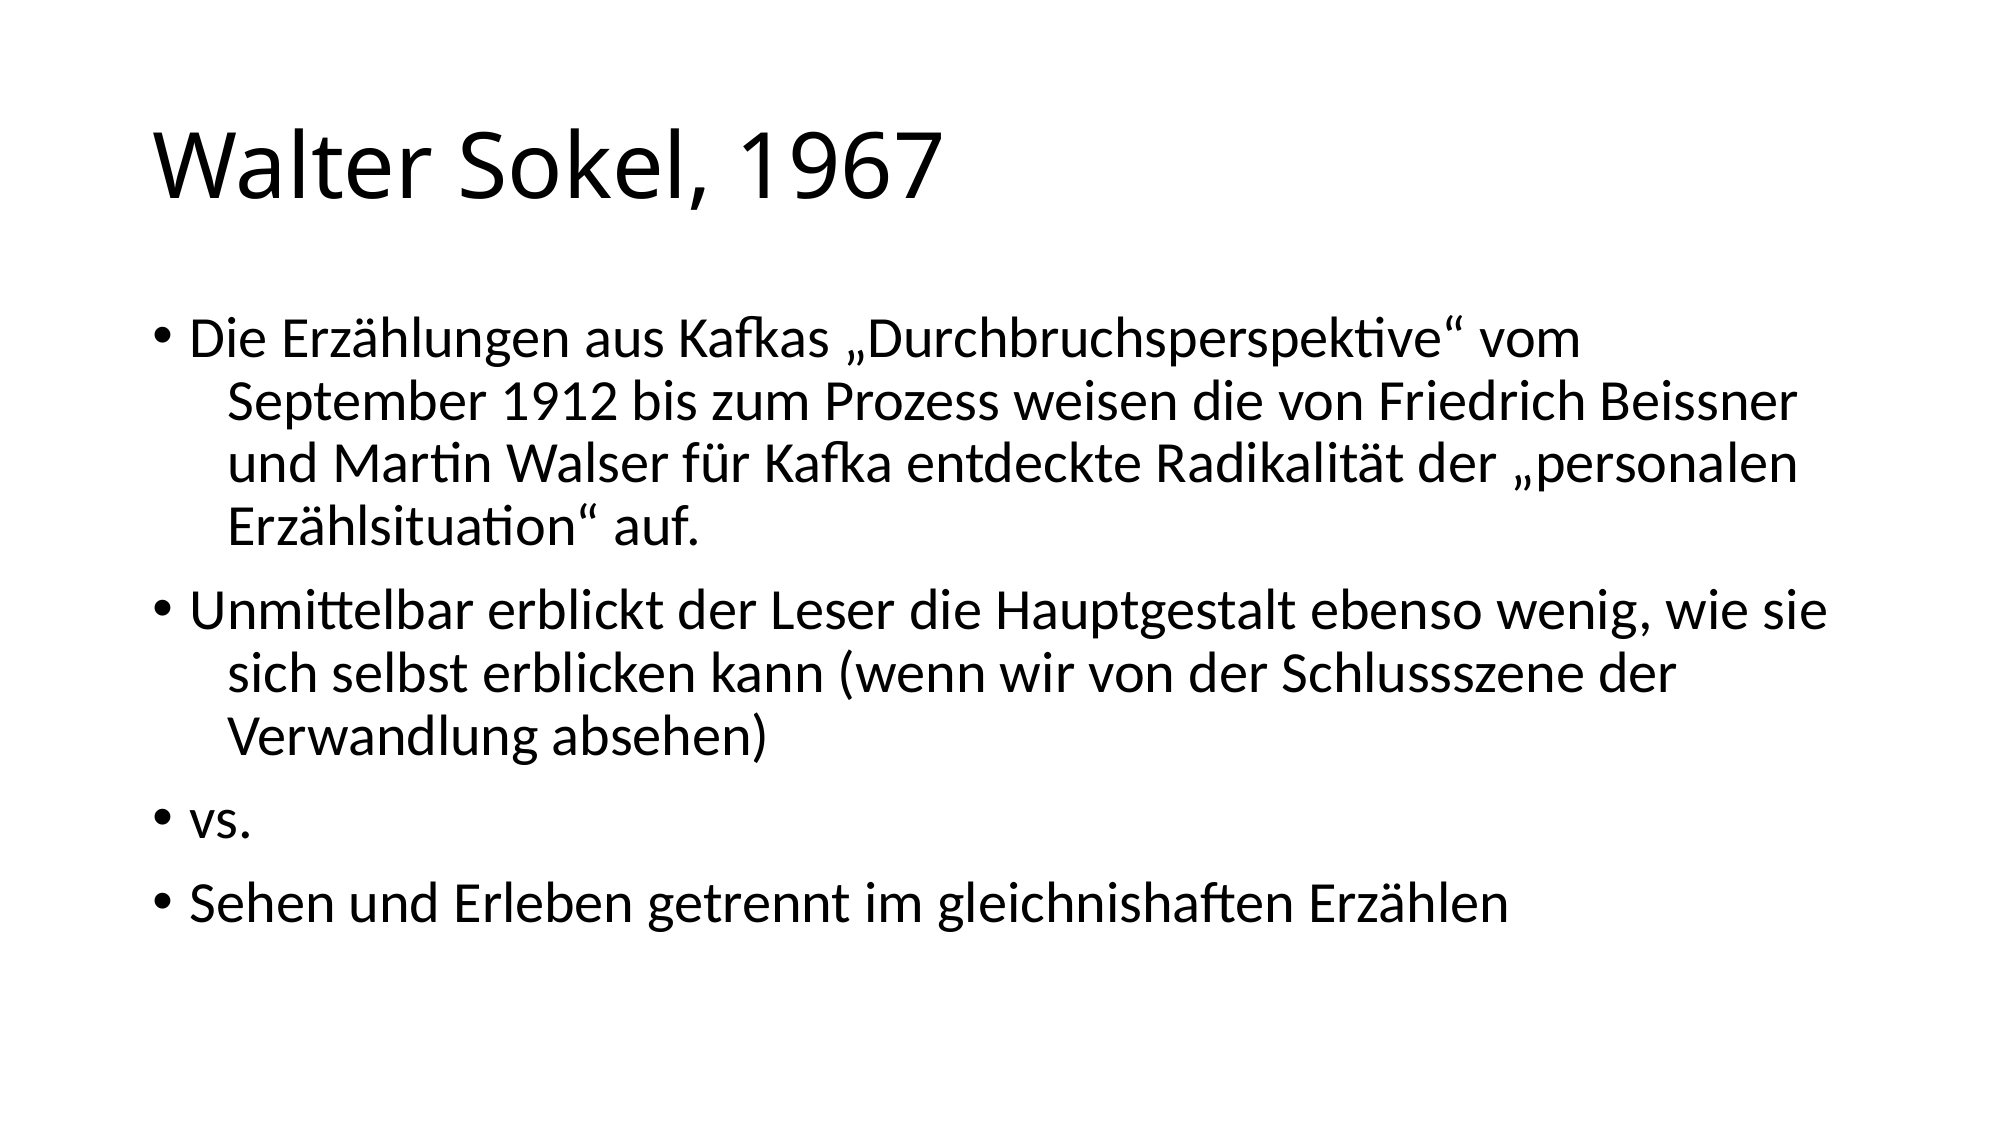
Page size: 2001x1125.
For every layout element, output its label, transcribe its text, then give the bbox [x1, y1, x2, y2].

title Walter Sokel, 1967 [137, 59, 1863, 278]
list Die Erzählungen aus Kafkas „Durchbruchsperspektive“ vom September 1912 bis zum Prozess weisen die von Friedrich Beissner und Martin Walser für Kafka entdeckte Radikalität der „personalen Erzählsituation“ auf. Unmittelbar erblickt der Leser die Hauptgestalt ebenso wenig, wie sie sich selbst erblicken kann (wenn wir von der Schlussszene der Verwandlung absehen) vs. Sehen und Erleben getrennt im gleichnishaften Erzählen [137, 299, 1863, 1014]
